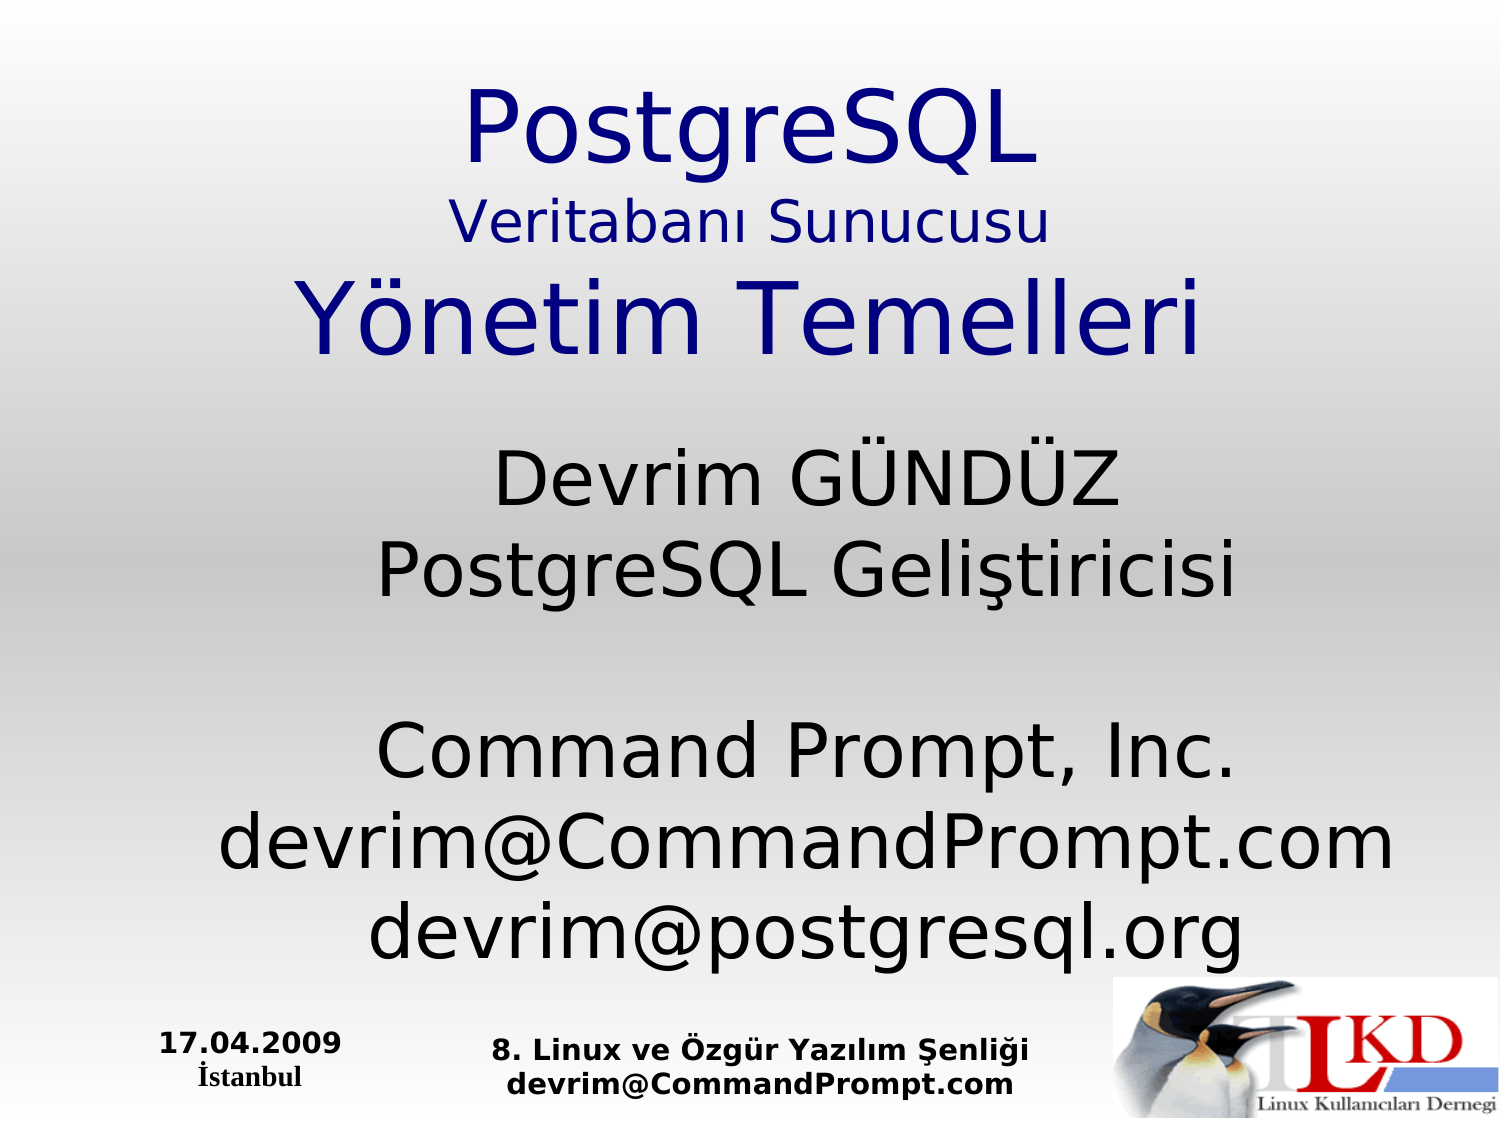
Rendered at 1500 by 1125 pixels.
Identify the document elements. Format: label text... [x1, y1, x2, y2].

text_box PostgreSQL Veritabanı Sunucusu Yönetim Temelleri [0, 65, 1500, 394]
text_box Devrim GÜNDÜZ PostgreSQL Geliştiricisi Command Prompt, Inc. devrim@CommandPrompt.com devrim@postgresql.org [217, 432, 1270, 1009]
picture [1113, 977, 1499, 1118]
